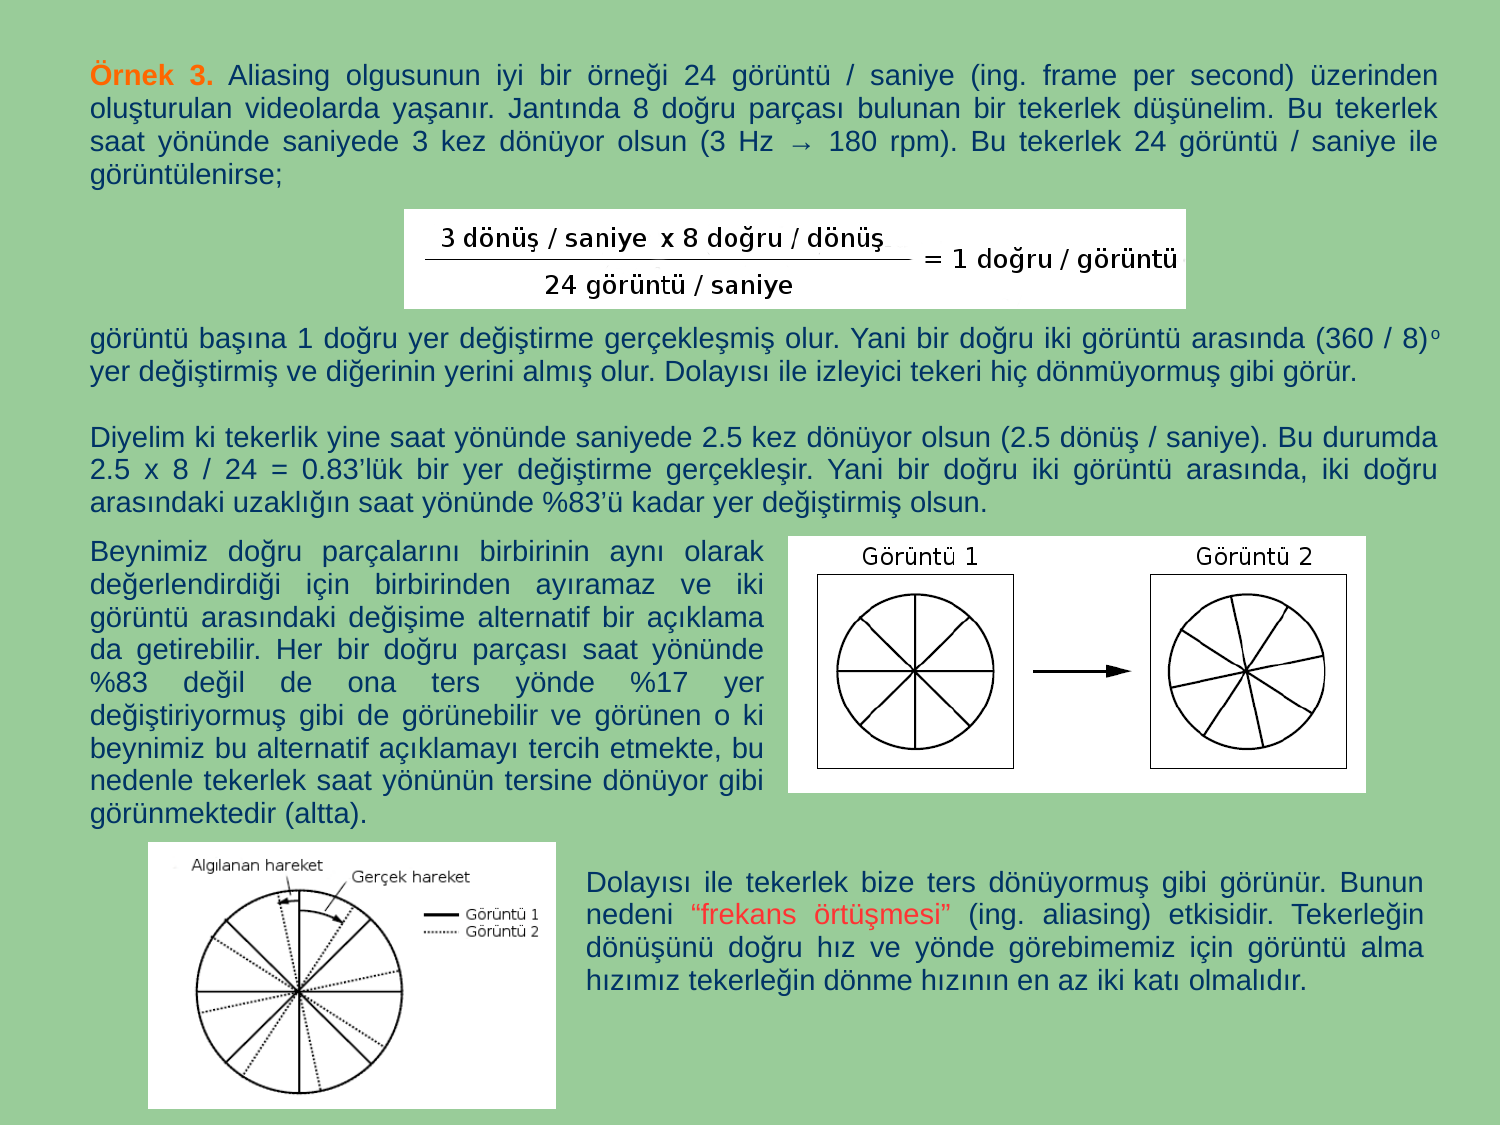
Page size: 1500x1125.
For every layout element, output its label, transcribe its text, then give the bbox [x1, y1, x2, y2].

text_box Örnek 3. Aliasing olgusunun iyi bir örneği 24 görüntü / saniye (ing. frame per second) üzerinden oluşturulan videolarda yaşanır. Jantında 8 doğru parçası bulunan bir tekerlek düşünelim. Bu tekerlek saat yönünde saniyede 3 kez dönüyor olsun (3 Hz → 180 rpm). Bu tekerlek 24 görüntü / saniye ile görüntülenirse; [75, 51, 1456, 198]
picture [148, 842, 556, 1109]
text_box Beynimiz doğru parçalarını birbirinin aynı olarak değerlendirdiği için birbirinden ayıramaz ve iki görüntü arasındaki değişime alternatif bir açıklama da getirebilir. Her bir doğru parçası saat yönünde %83 değil de ona ters yönde %17 yer değiştiriyormuş gibi de görünebilir ve görünen o ki beynimiz bu alternatif açıklamayı tercih etmekte, bu nedenle tekerlek saat yönünün tersine dönüyor gibi görünmektedir (altta). [75, 527, 781, 838]
picture [404, 209, 1186, 309]
text_box Dolayısı ile tekerlek bize ters dönüyormuş gibi görünür. Bunun nedeni “frekans örtüşmesi” (ing. aliasing) etkisidir. Tekerleğin dönüşünü doğru hız ve yönde görebimemiz için görüntü alma hızımız tekerleğin dönme hızının en az iki katı olmalıdır. [571, 858, 1441, 1029]
picture [788, 536, 1366, 793]
text_box görüntü başına 1 doğru yer değiştirme gerçekleşmiş olur. Yani bir doğru iki görüntü arasında (360 / 8)o yer değiştirmiş ve diğerinin yerini almış olur. Dolayısı ile izleyici tekeri hiç dönmüyormuş gibi görür. Diyelim ki tekerlik yine saat yönünde saniyede 2.5 kez dönüyor olsun (2.5 dönüş / saniye). Bu durumda 2.5 x 8 / 24 = 0.83’lük bir yer değiştirme gerçekleşir. Yani bir doğru iki görüntü arasında, iki doğru arasındaki uzaklığın saat yönünde %83’ü kadar yer değiştirmiş olsun. [75, 314, 1456, 527]
